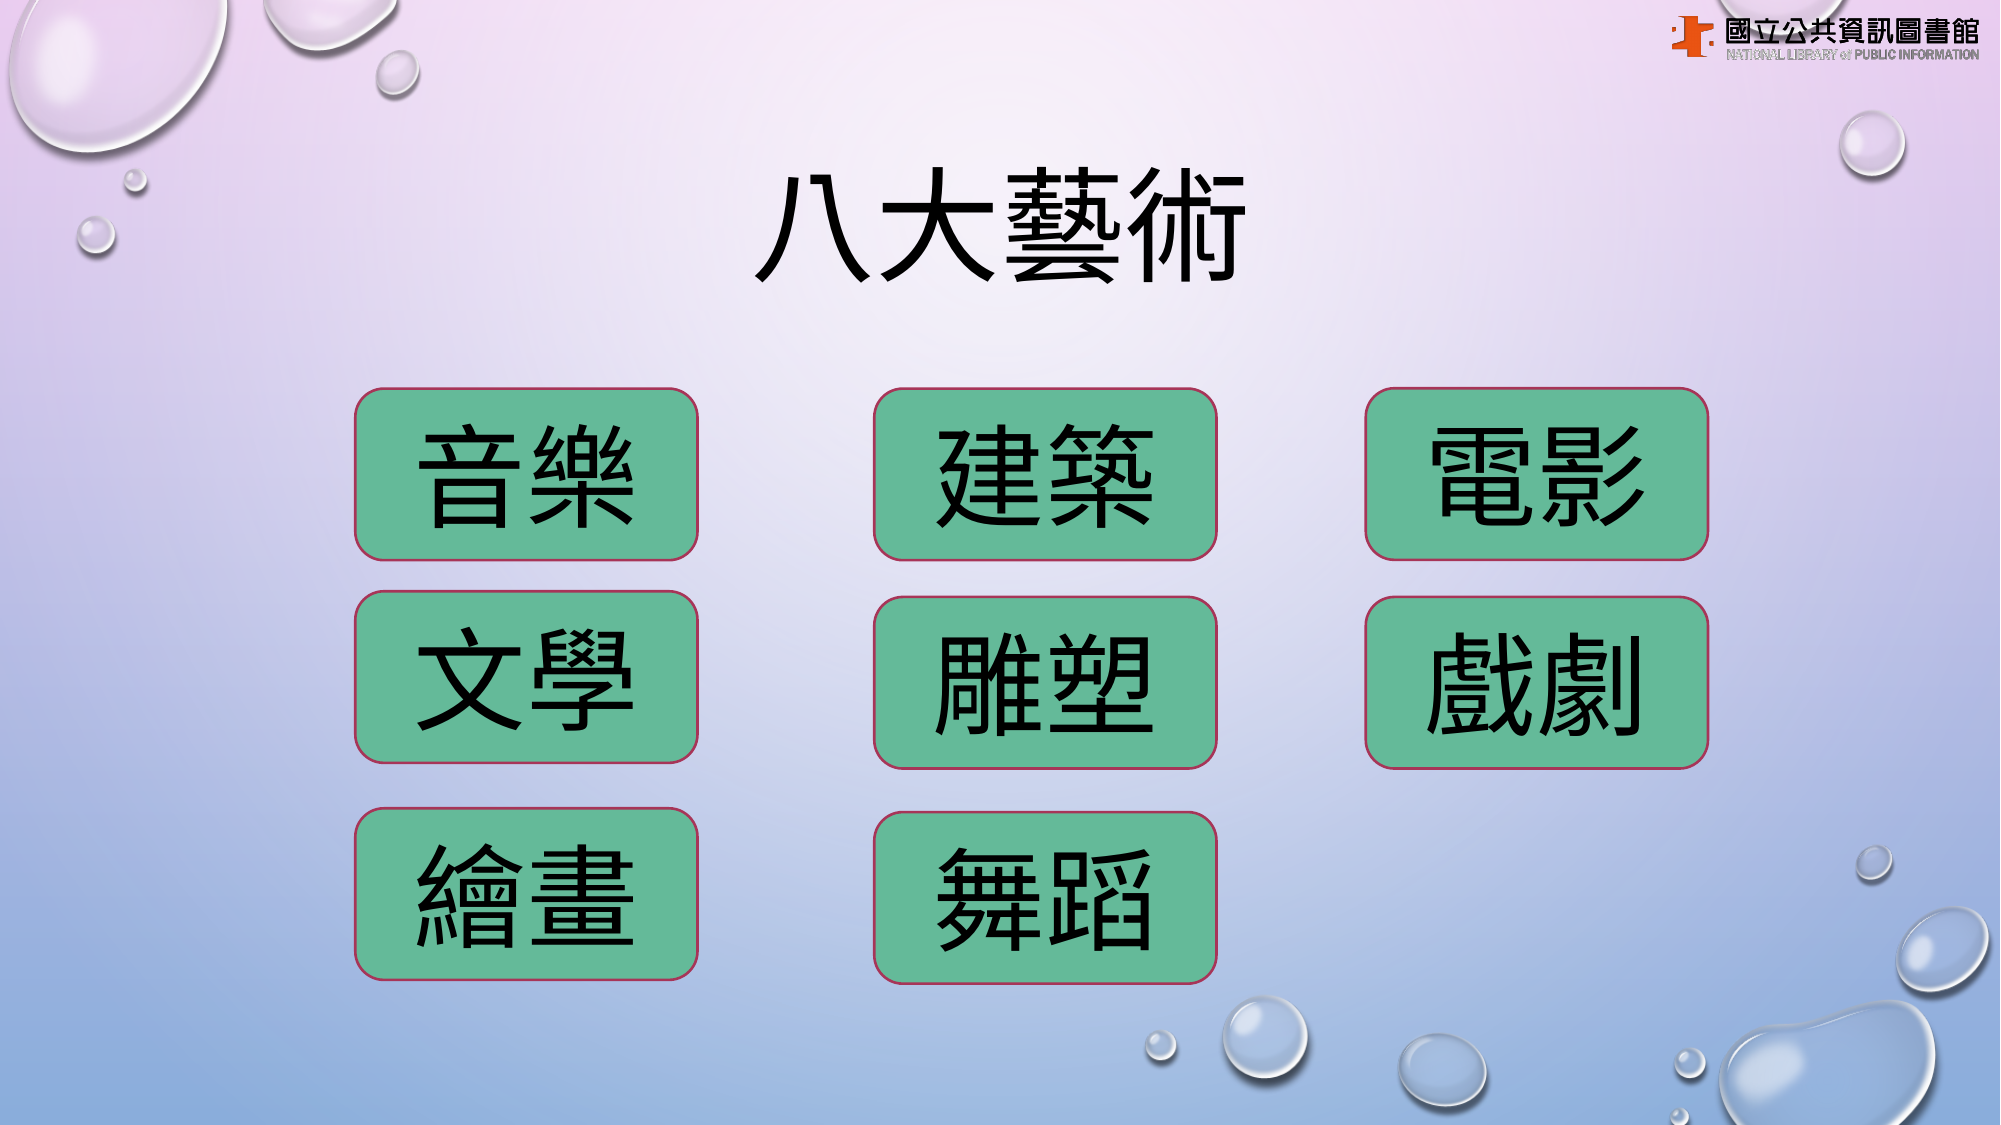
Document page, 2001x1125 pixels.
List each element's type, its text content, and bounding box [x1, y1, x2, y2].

list [149, 388, 1850, 950]
title 八大藝術 [149, 101, 1851, 364]
picture [0, 0, 2000, 1125]
text_box 音樂 [355, 388, 698, 561]
text_box 建築 [874, 388, 1217, 561]
text_box 文學 [355, 591, 698, 763]
text_box 舞蹈 [874, 812, 1217, 984]
text_box 雕塑 [874, 596, 1217, 769]
text_box 電影 [1365, 388, 1708, 560]
text_box 繪畫 [355, 808, 698, 980]
text_box 戲劇 [1365, 596, 1708, 769]
